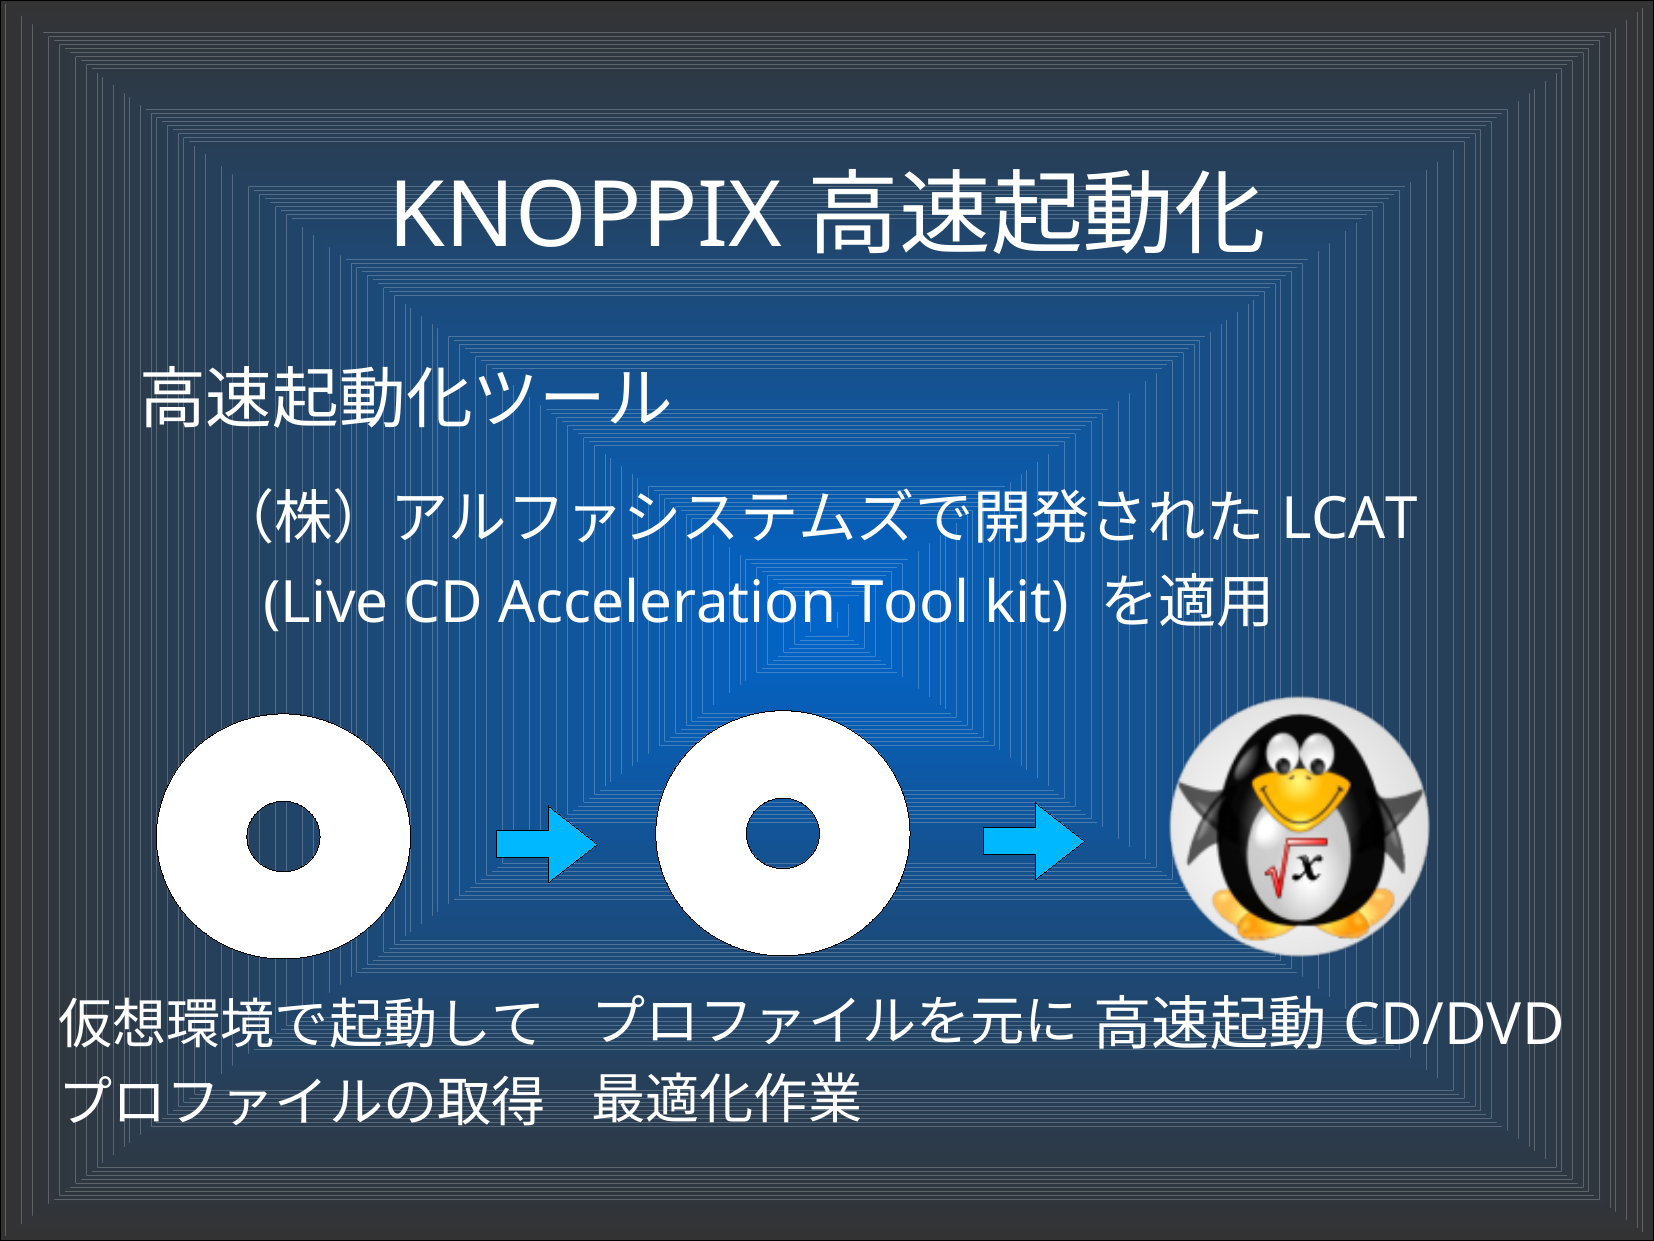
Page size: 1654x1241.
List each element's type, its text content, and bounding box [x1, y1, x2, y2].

text_box [156, 713, 411, 959]
title KNOPPIX高速起動化 [121, 102, 1534, 311]
text_box プロファイルを元に 最適化作業 [591, 977, 1017, 1095]
text_box [655, 710, 911, 956]
list 高速起動化ツール （株）アルファシステムズで開発されたLCAT (Live CD Acceleration Tool kit) を適用 [121, 344, 1534, 1127]
picture [1167, 694, 1435, 962]
text_box [983, 802, 1085, 880]
text_box 高速起動CD/DVD [1093, 977, 1580, 1041]
text_box [496, 805, 598, 883]
text_box 仮想環境で起動して プロファイルの取得 [58, 980, 524, 1098]
